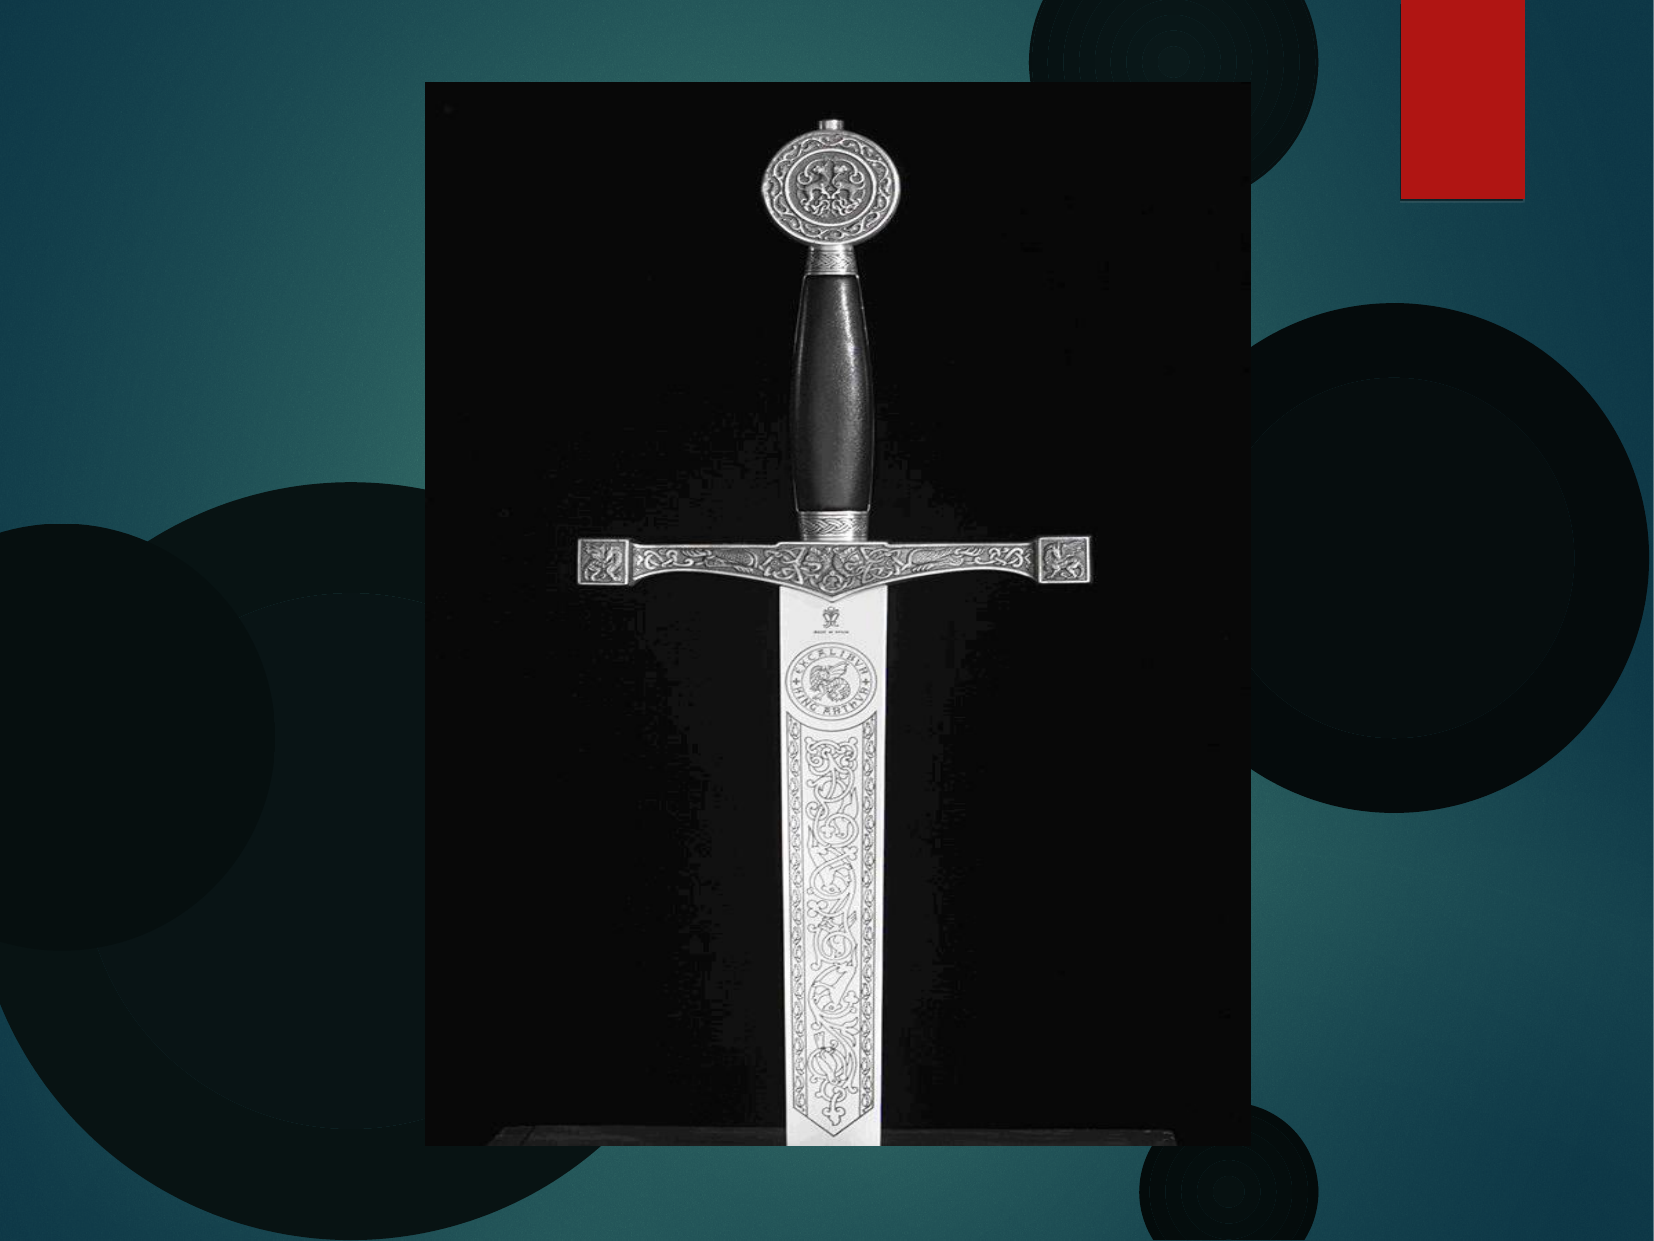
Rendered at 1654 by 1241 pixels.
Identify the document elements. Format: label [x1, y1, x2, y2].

picture [425, 82, 1251, 1146]
